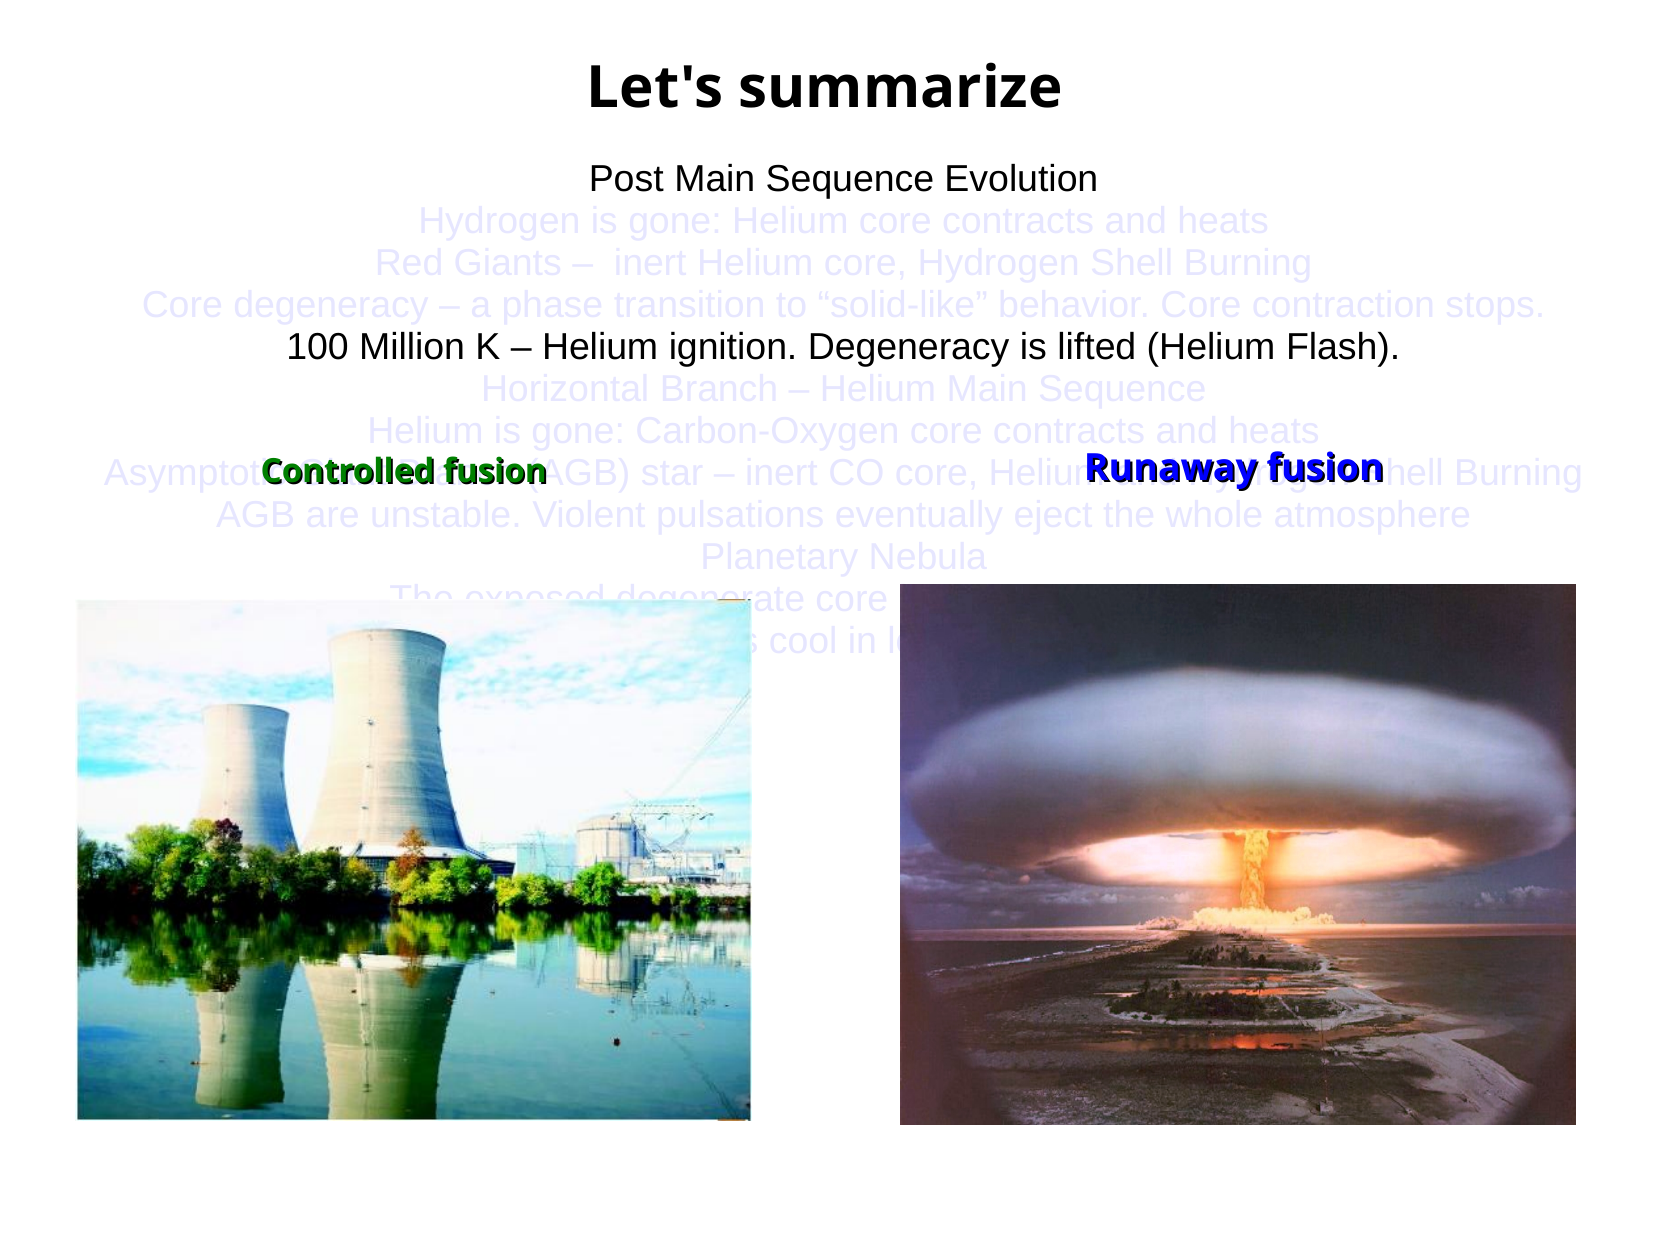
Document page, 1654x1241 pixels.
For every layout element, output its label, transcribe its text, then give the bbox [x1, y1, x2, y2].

text_box Controlled fusion [75, 394, 751, 599]
text_box Let's summarize [0, 38, 1651, 135]
picture [75, 599, 752, 1121]
picture [900, 584, 1576, 1126]
text_box Runaway fusion [896, 433, 1572, 501]
text_box Post Main Sequence Evolution Hydrogen is gone: Helium core contracts and heats Red Giants – inert Helium core, Hydrogen Shell Burning Core degeneracy – a phase transition to “solid-like” behavior. Core contraction stops. 100 Million K – Helium ignition. Degeneracy is lifted (Helium Flash). Horizontal Branch – Helium Main Sequence Helium is gone: Carbon-Oxygen core contracts and heats Asymptotic Giant Branch (AGB) star – inert CO core, Helium and Hydrogen Shell Burning AGB are unstable. Violent pulsations eventually eject the whole atmosphere Planetary Nebula The exposed degenerate core is seen as a white dwarf White dwarfs cool in long timescales [75, 150, 1613, 753]
